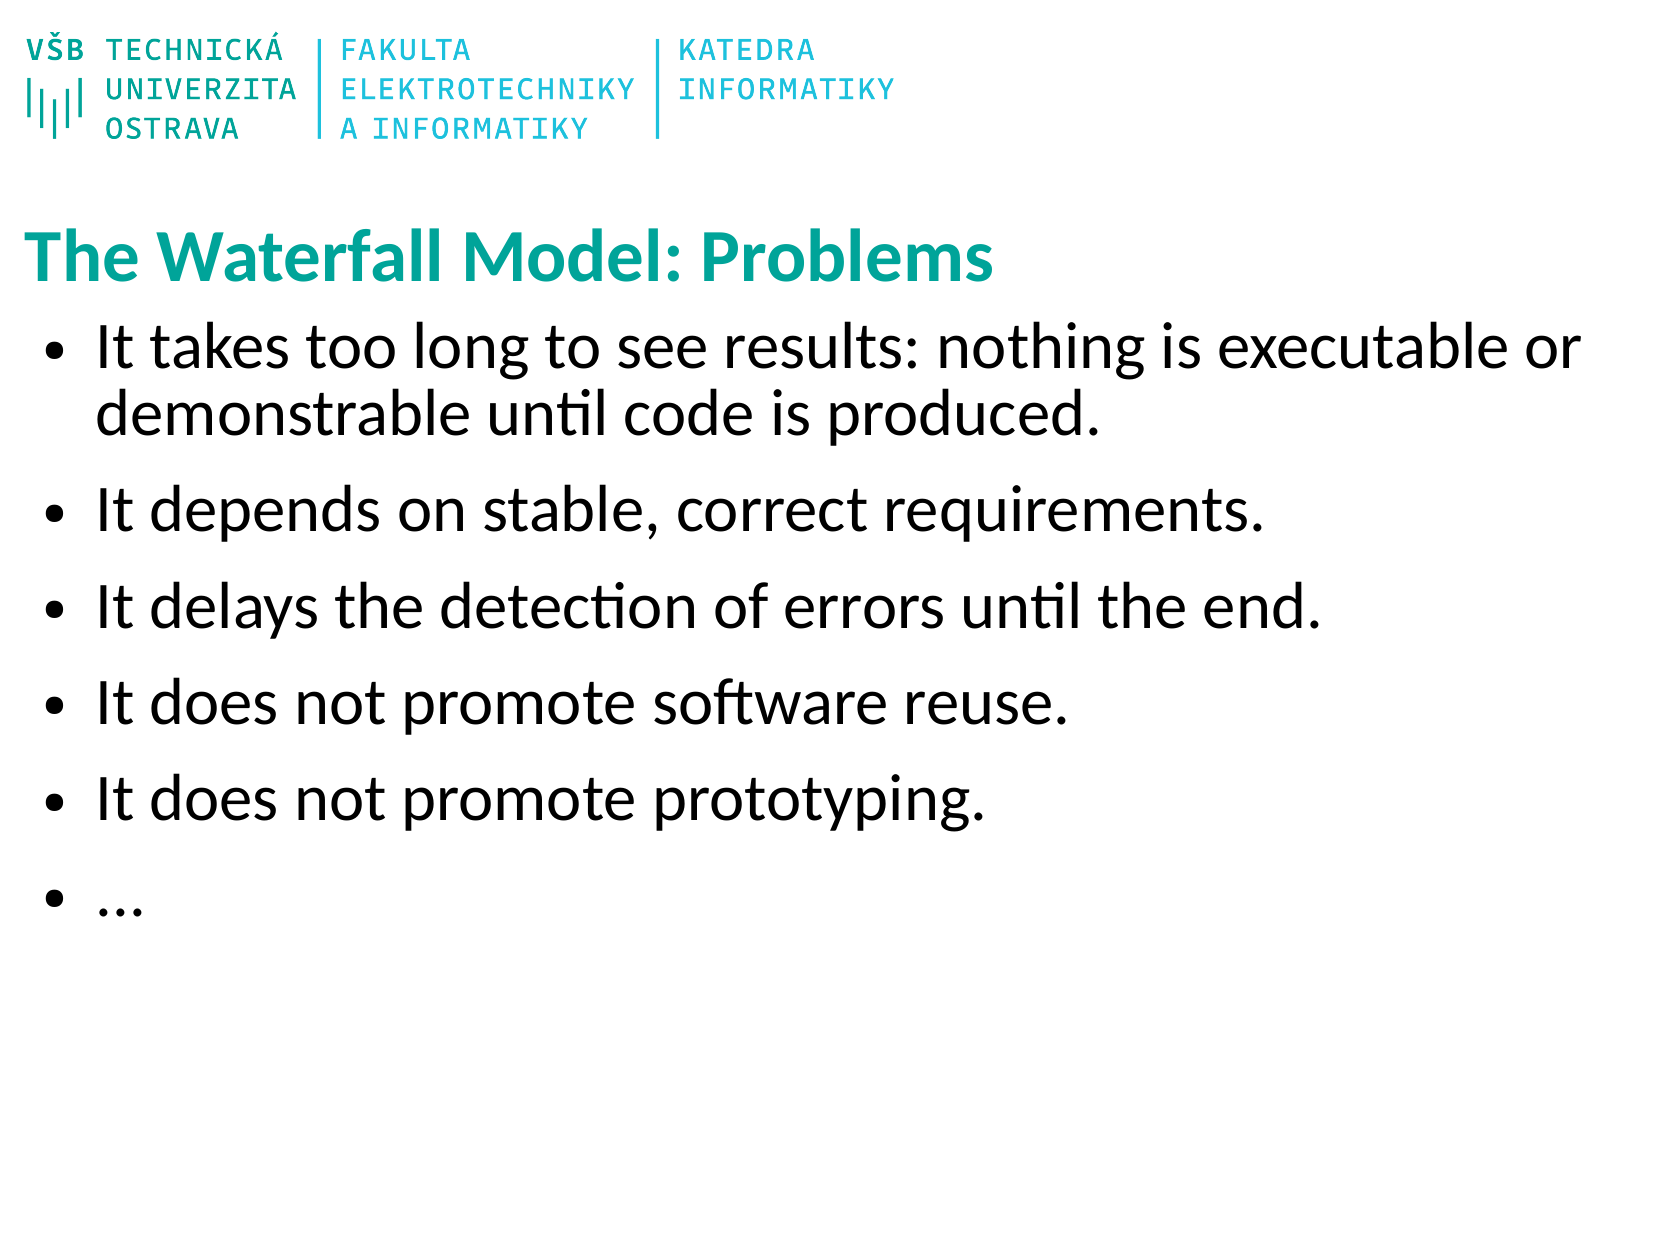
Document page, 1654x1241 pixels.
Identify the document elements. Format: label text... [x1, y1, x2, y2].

title The Waterfall Model: Problems [24, 112, 1629, 301]
picture [26, 31, 894, 112]
list It takes too long to see results: nothing is executable or demonstrable until code is produced. It depends on stable, correct requirements. It delays the detection of errors until the end. It does not promote software reuse. It does not promote prototyping. ... [24, 318, 1629, 1146]
